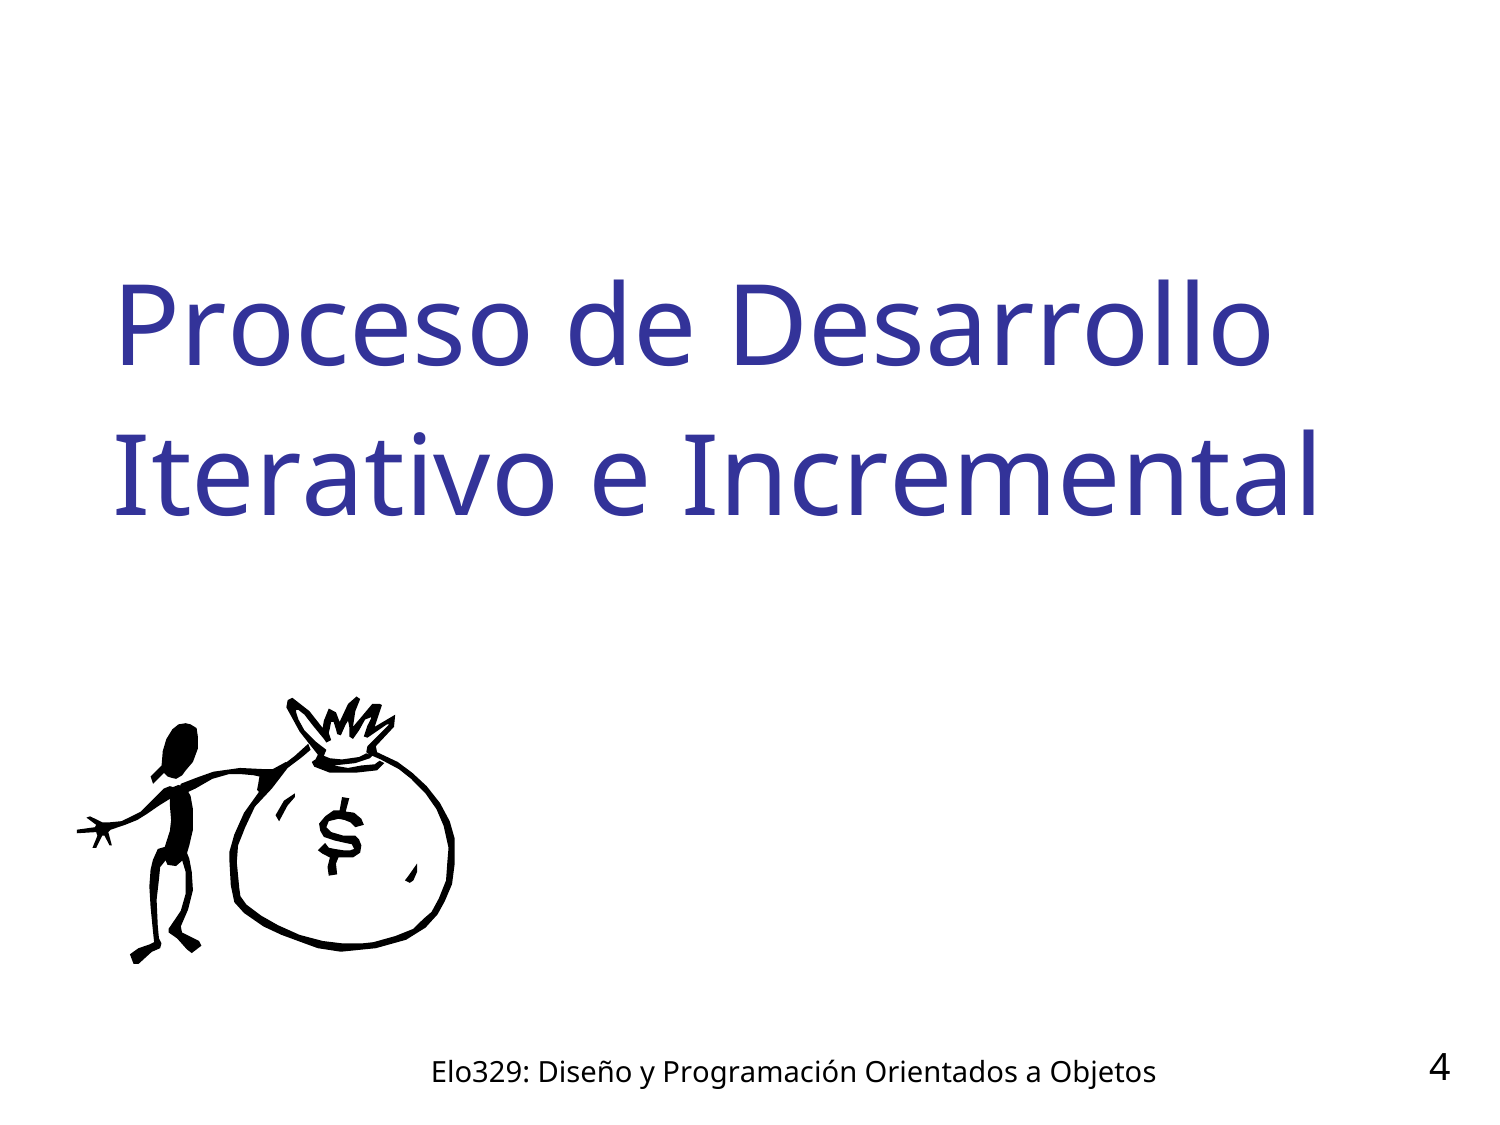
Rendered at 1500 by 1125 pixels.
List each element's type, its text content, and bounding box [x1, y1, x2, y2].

title Proceso de Desarrollo Iterativo e Incremental [97, 264, 1438, 526]
picture [76, 696, 455, 965]
